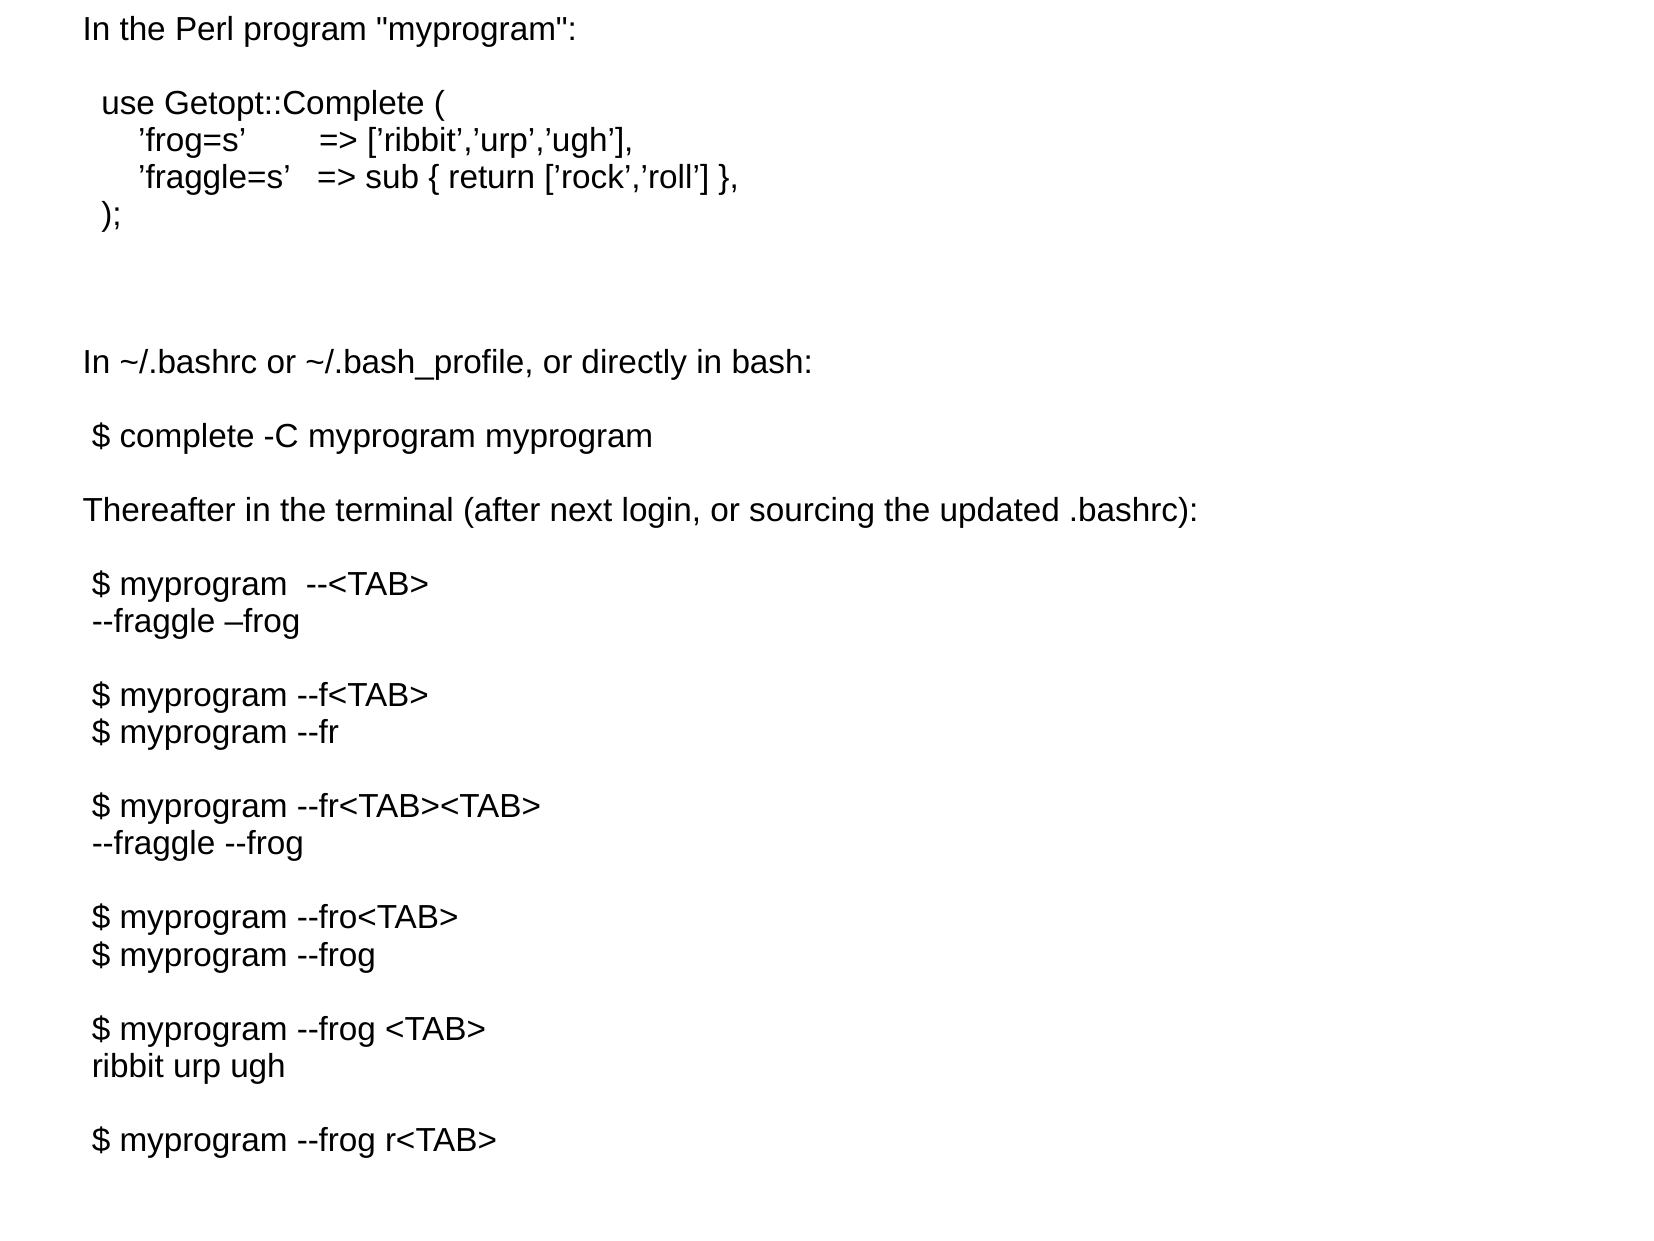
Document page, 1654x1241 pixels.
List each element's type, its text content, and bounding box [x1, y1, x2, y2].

subtitle In the Perl program "myprogram": use Getopt::Complete ( ’frog=s’ => [’ribbit’,’urp’,’ugh’], ’fraggle=s’ => sub { return [’rock’,’roll’] }, ); In ~/.bashrc or ~/.bash_profile, or directly in bash: $ complete ‐C myprogram myprogram Thereafter in the terminal (after next login, or sourcing the updated .bashrc): $ myprogram --<TAB> --fraggle –frog $ myprogram ‐‐f<TAB> $ myprogram ‐‐fr $ myprogram ‐‐fr<TAB><TAB> --fraggle --frog $ myprogram ‐‐fro<TAB> $ myprogram ‐‐frog $ myprogram ‐‐frog <TAB> ribbit urp ugh $ myprogram ‐‐frog r<TAB> [82, 10, 1571, 1203]
